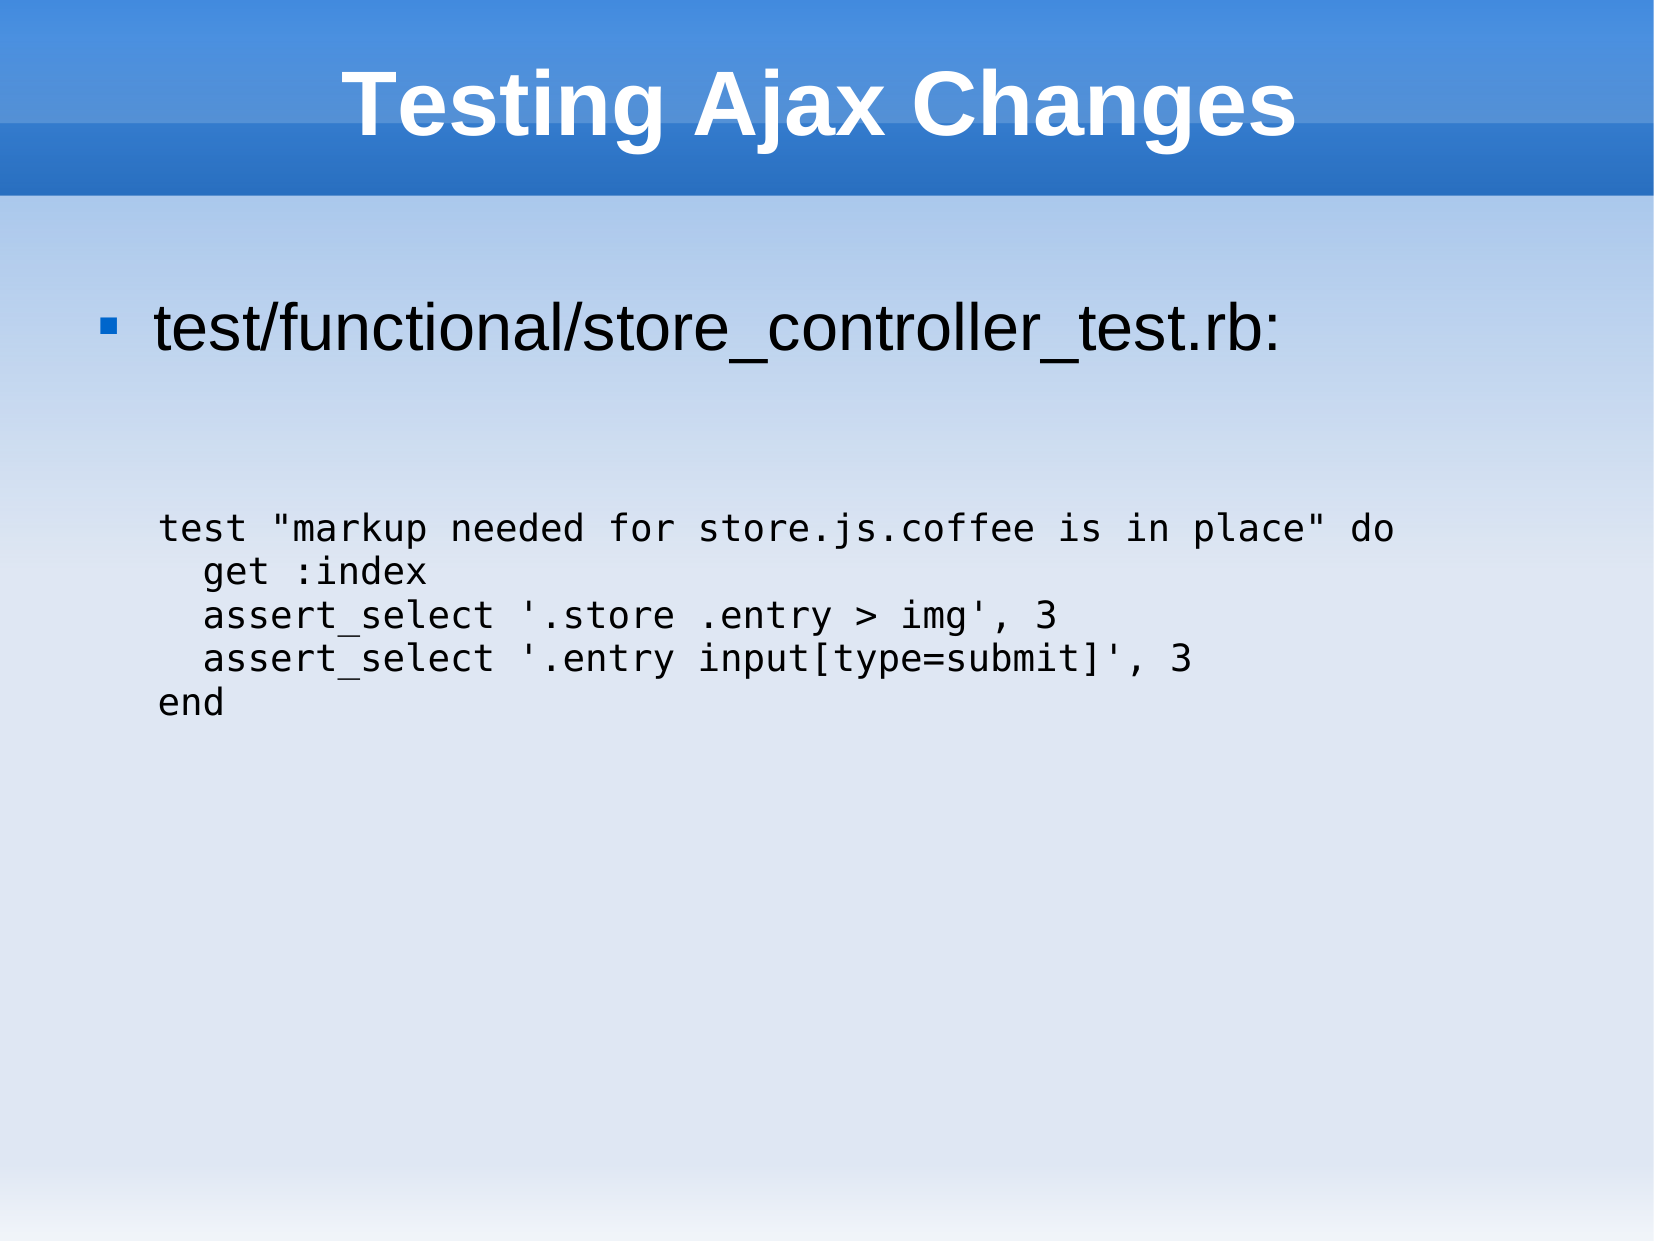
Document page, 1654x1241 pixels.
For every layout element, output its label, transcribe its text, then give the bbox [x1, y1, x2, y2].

text_box test "markup needed for store.js.coffee is in place" do get :index assert_select '.store .entry > img', 3 assert_select '.entry input[type=submit]', 3 end [142, 499, 1531, 732]
list test/functional/store_controller_test.rb: [82, 290, 1571, 488]
picture [0, 0, 1654, 1241]
title Testing Ajax Changes [76, 7, 1565, 200]
